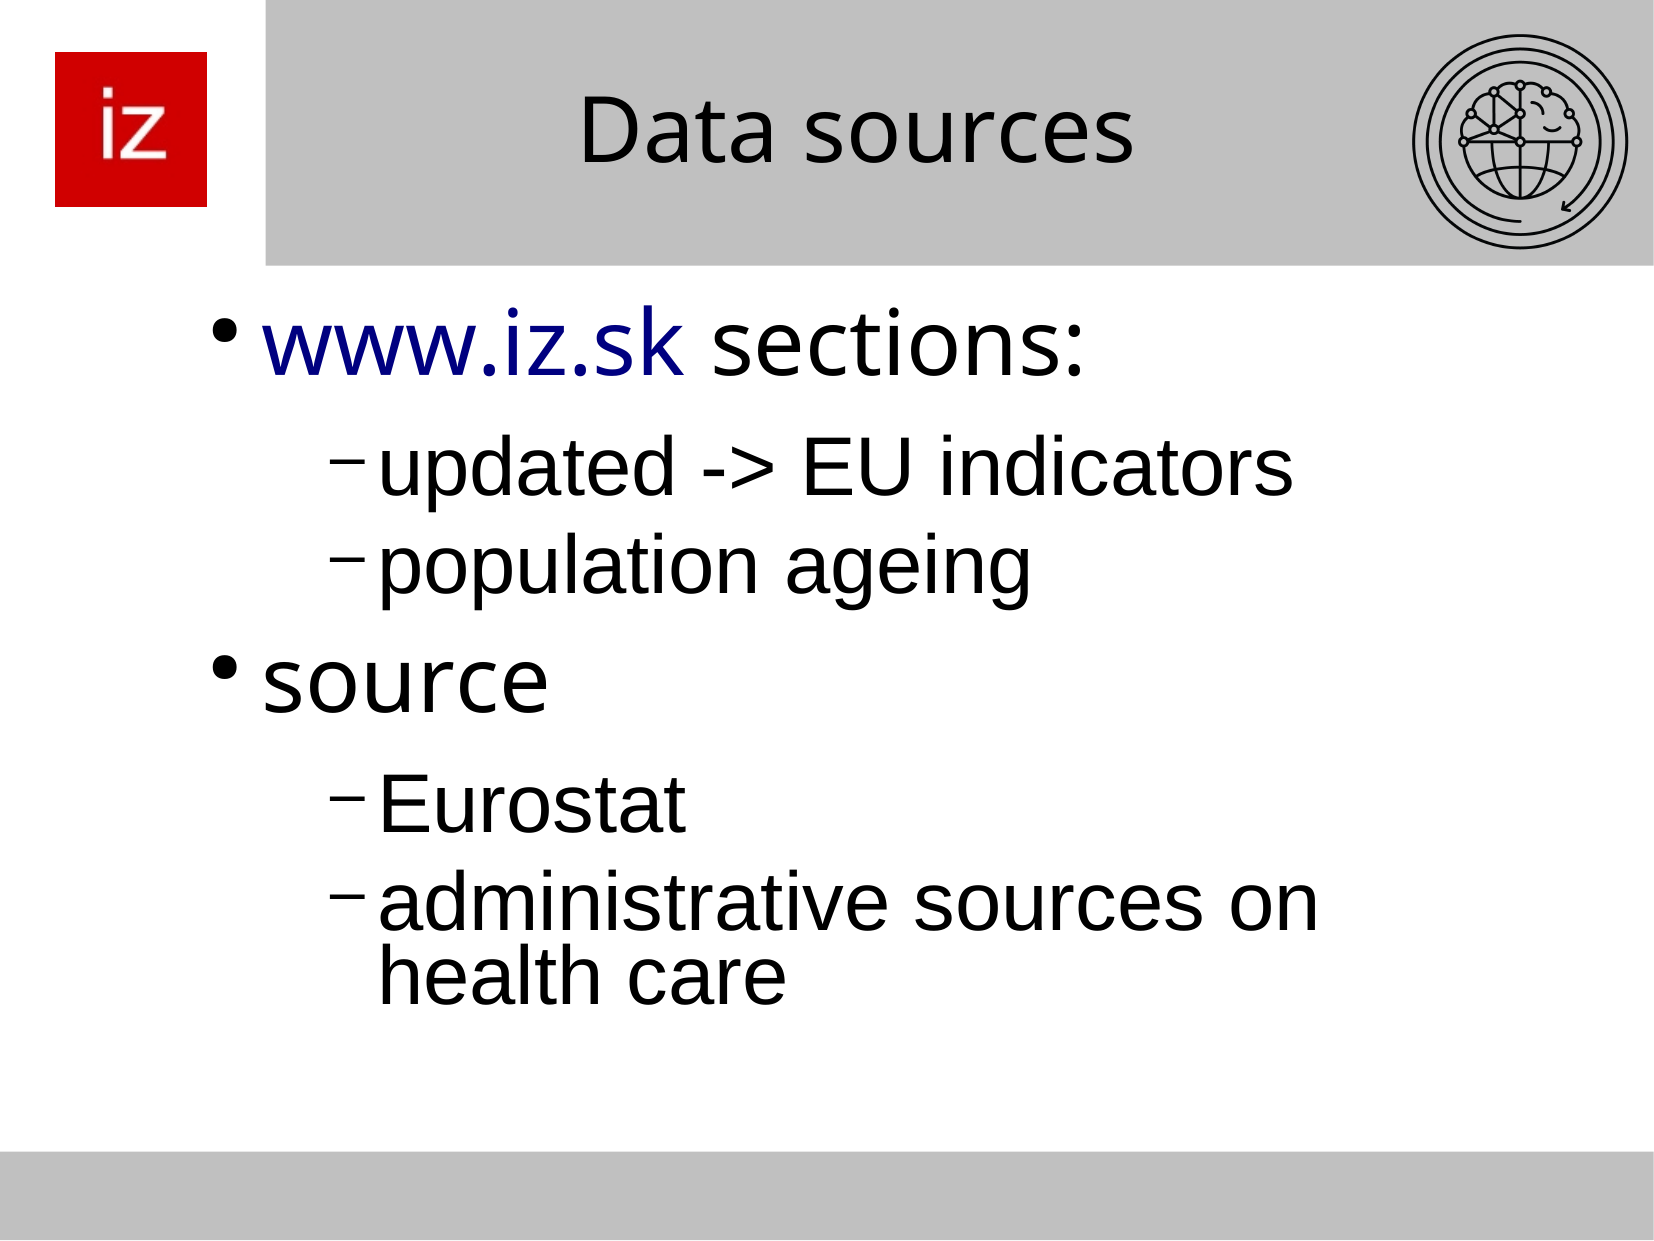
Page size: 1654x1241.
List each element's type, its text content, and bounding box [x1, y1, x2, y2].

picture [1352, 0, 1654, 309]
title Data sources [354, 29, 1359, 236]
list www.iz.sk sections: updated -> EU indicators population ageing source Eurostat administrative sources on health care [94, 295, 1506, 1077]
picture [55, 52, 207, 207]
